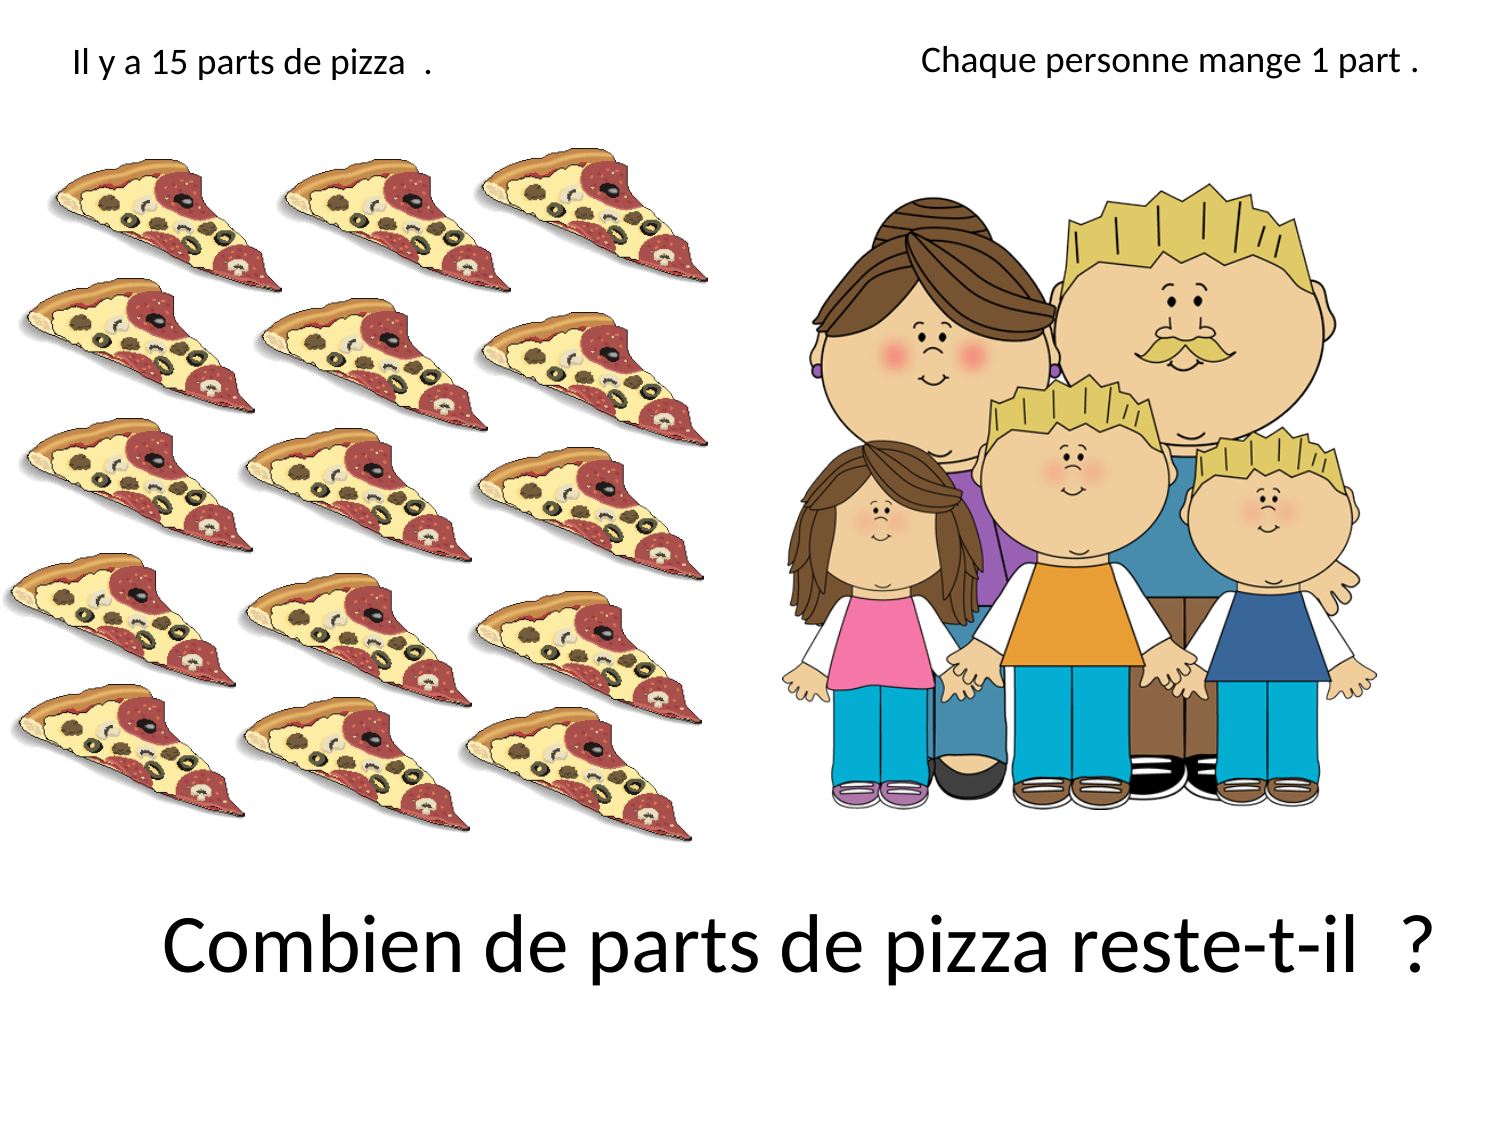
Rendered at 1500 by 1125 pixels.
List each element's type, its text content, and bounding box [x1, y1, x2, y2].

picture [782, 183, 1377, 810]
text_box Chaque personne mange 1 part . [906, 27, 1435, 88]
picture [0, 148, 708, 843]
text_box Il y a 15 parts de pizza . [57, 29, 448, 90]
text_box Combien de parts de pizza reste-t-il ? [147, 882, 1452, 997]
